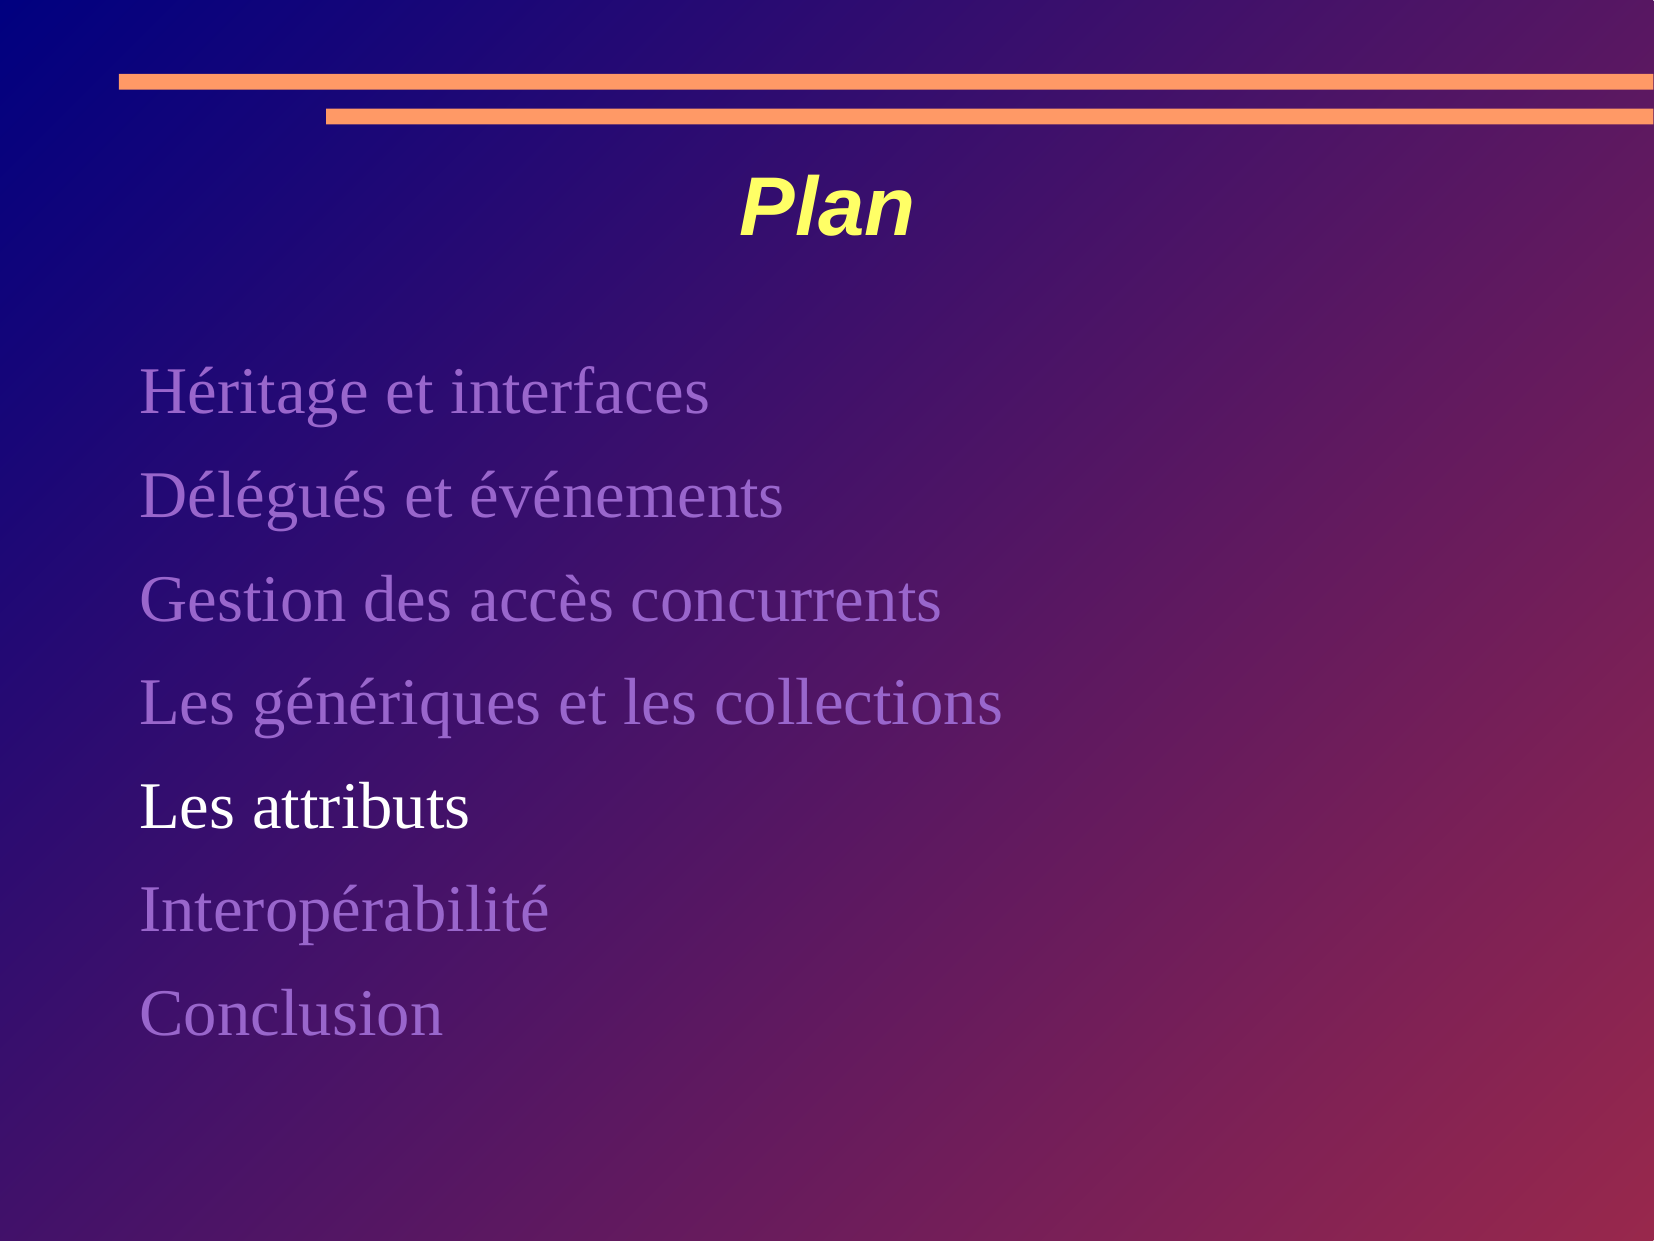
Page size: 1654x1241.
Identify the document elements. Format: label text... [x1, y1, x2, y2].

title Plan [121, 102, 1534, 311]
list Héritage et interfaces Délégués et événements Gestion des accès concurrents Les génériques et les collections Les attributs Interopérabilité Conclusion [121, 354, 1534, 1051]
